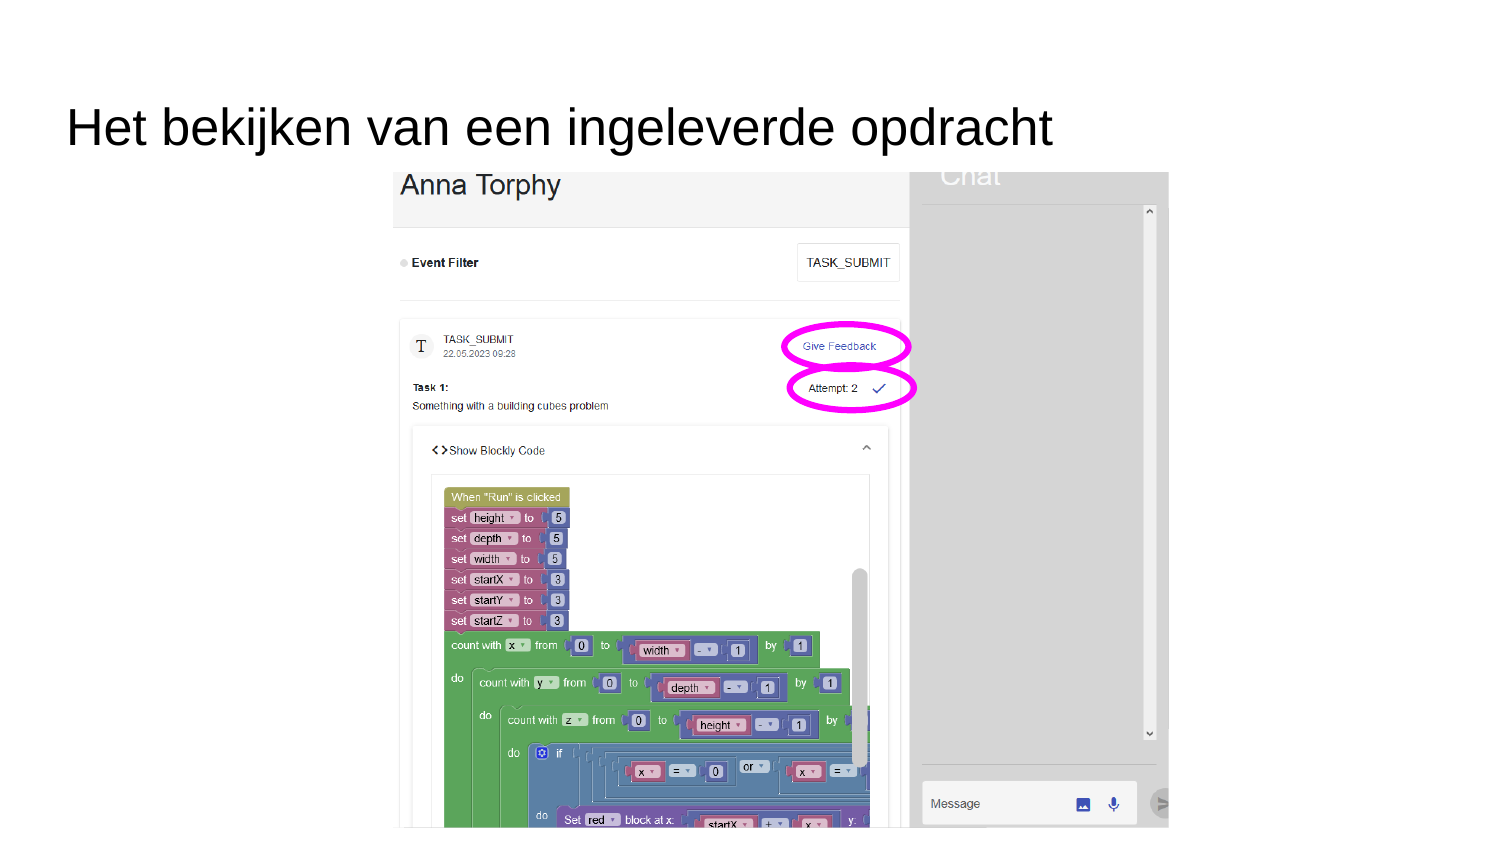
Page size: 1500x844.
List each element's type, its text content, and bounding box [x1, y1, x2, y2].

picture [393, 172, 1169, 828]
title Het bekijken van een ingeleverde opdracht [51, 78, 1449, 173]
